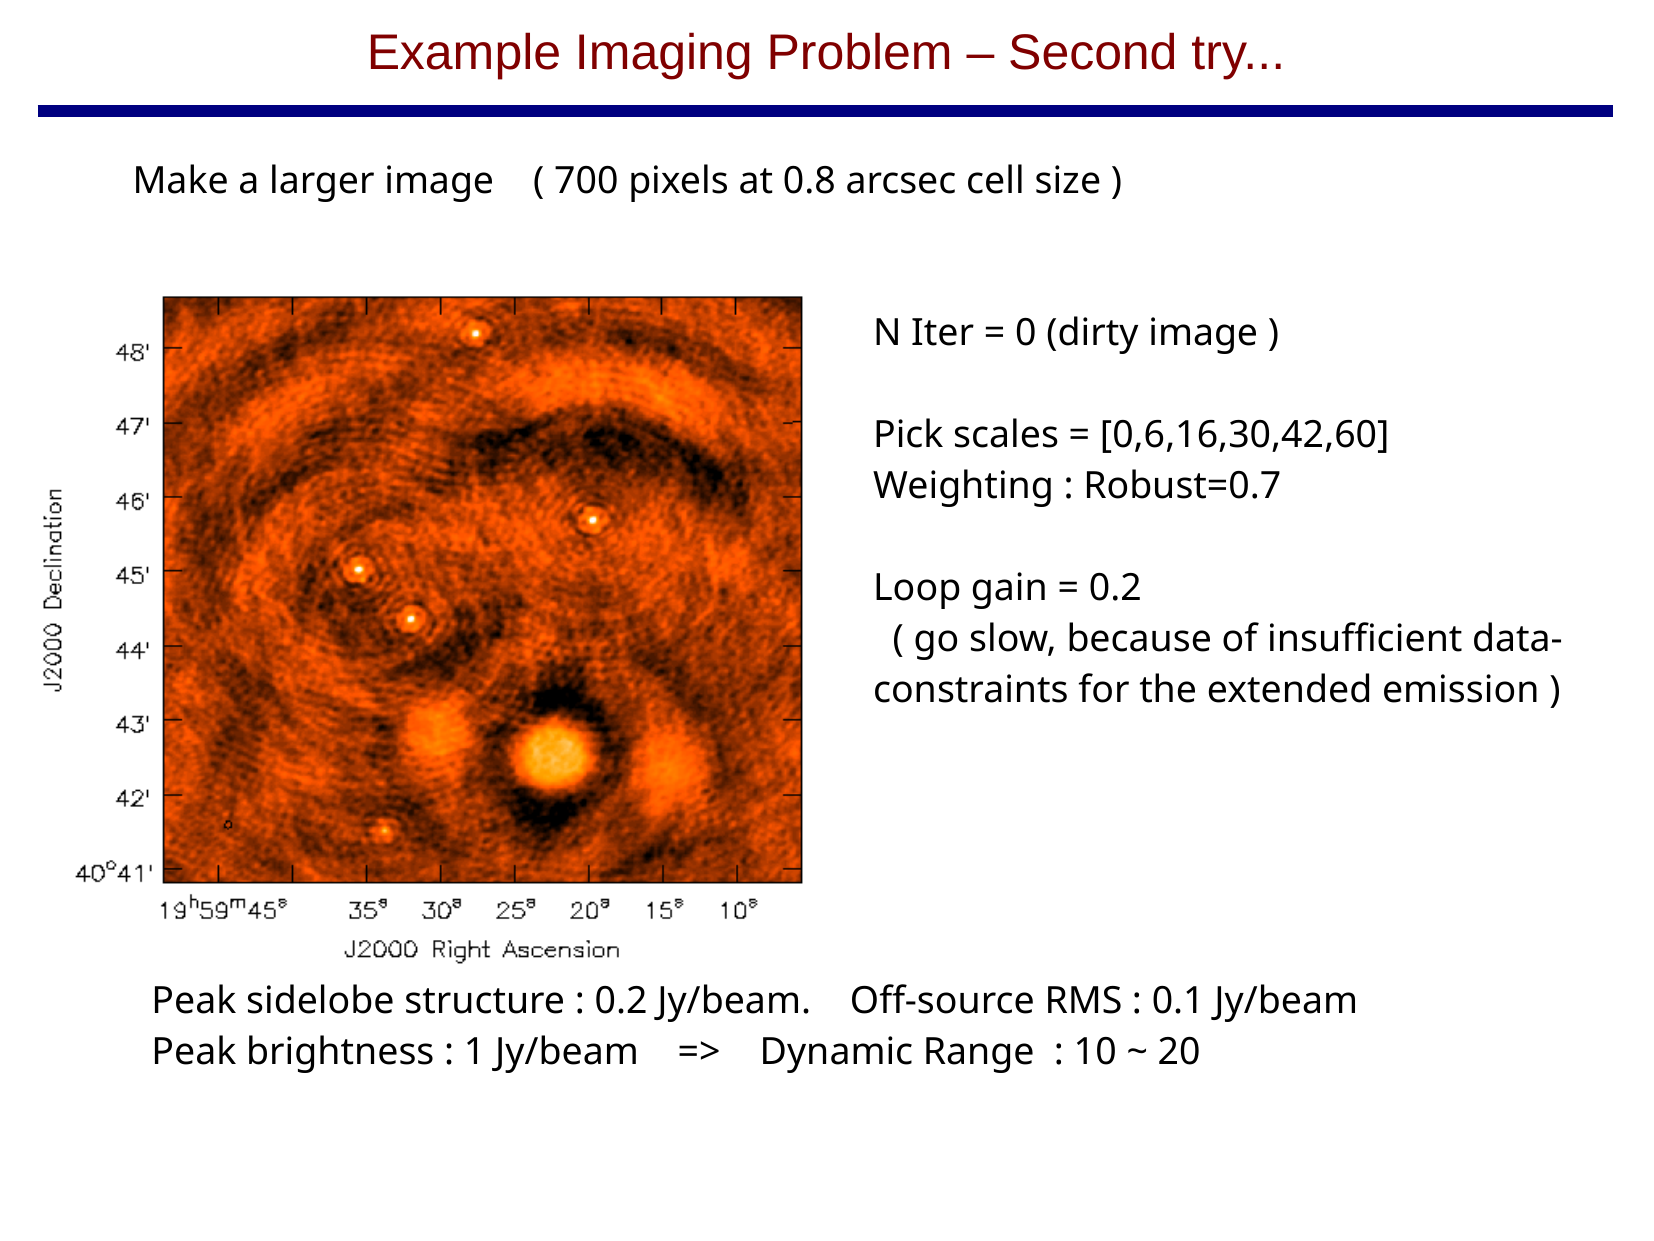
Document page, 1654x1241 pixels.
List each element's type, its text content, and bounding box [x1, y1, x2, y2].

text_box Peak sidelobe structure : 0.2 Jy/beam. Off-source RMS : 0.1 Jy/beam Peak brightness : 1 Jy/beam => Dynamic Range : 10 ~ 20 [136, 966, 1606, 1109]
picture [0, 249, 851, 1042]
text_box Make a larger image ( 700 pixels at 0.8 arcsec cell size ) [117, 146, 1386, 251]
text_box N Iter = 0 (dirty image ) Pick scales = [0,6,16,30,42,60] Weighting : Robust=0.7 Loop gain = 0.2 ( go slow, because of insufficient data-constraints for the extended emission ) [858, 297, 1629, 910]
title Example Imaging Problem – Second try... [82, 15, 1571, 89]
